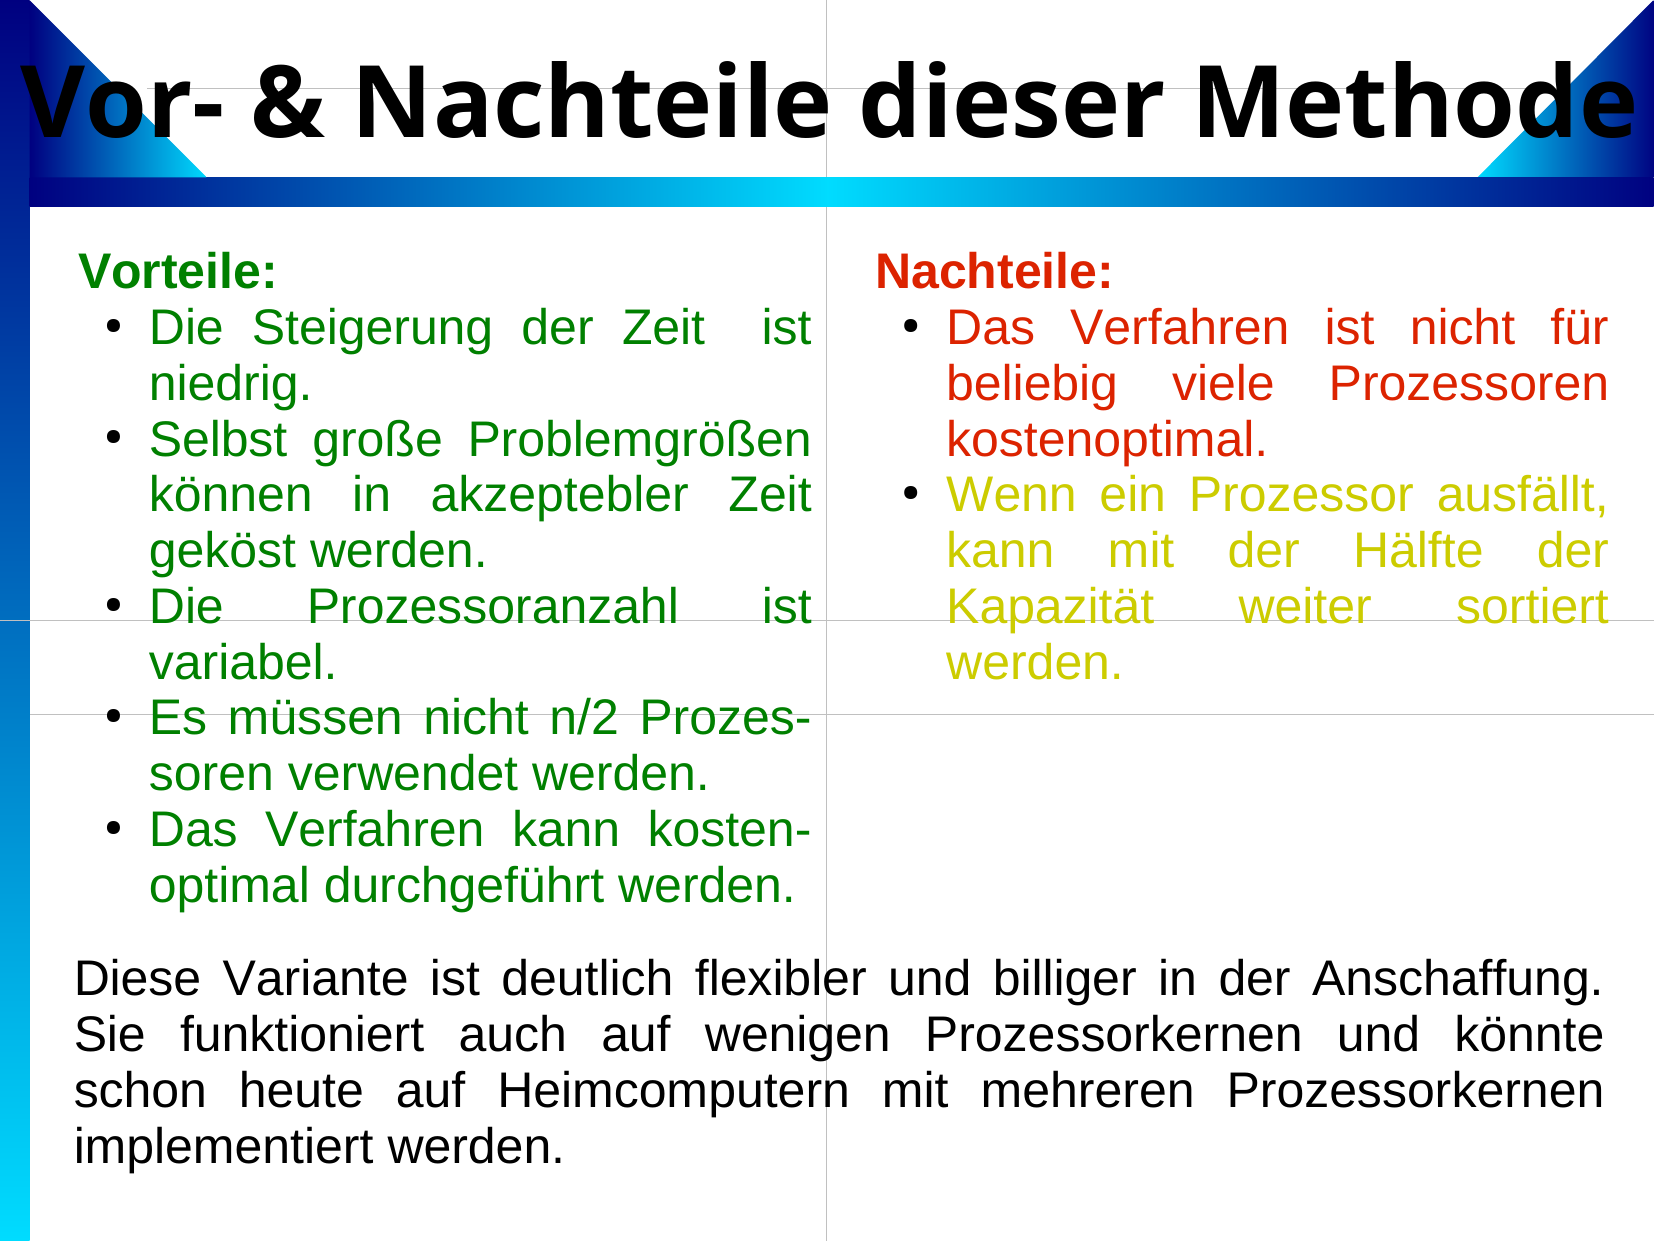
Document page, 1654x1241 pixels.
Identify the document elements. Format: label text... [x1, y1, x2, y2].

text_box Vor- & Nachteile dieser Methode [128, 23, 1531, 153]
text_box Diese Variante ist deutlich flexibler und billiger in der Anschaffung. Sie funktioniert auch auf wenigen Prozessorkernen und könnte schon heute auf Heimcomputern mit mehreren Prozessorkernen implementiert werden. [59, 943, 1620, 1182]
text_box Vorteile: Die Steigerung der Zeit ist niedrig. Selbst große Problemgrößen können in akzeptebler Zeit geköst werden. Die Prozessoranzahl ist variabel. Es müssen nicht n/2 Prozes-soren verwendet werden. Das Verfahren kann kosten-optimal durchgeführt werden. [63, 236, 827, 922]
text_box Nachteile: Das Verfahren ist nicht für beliebig viele Prozessoren kostenoptimal. Wenn ein Prozessor ausfällt, kann mit der Hälfte der Kapazität weiter sortiert werden. [860, 236, 1625, 699]
